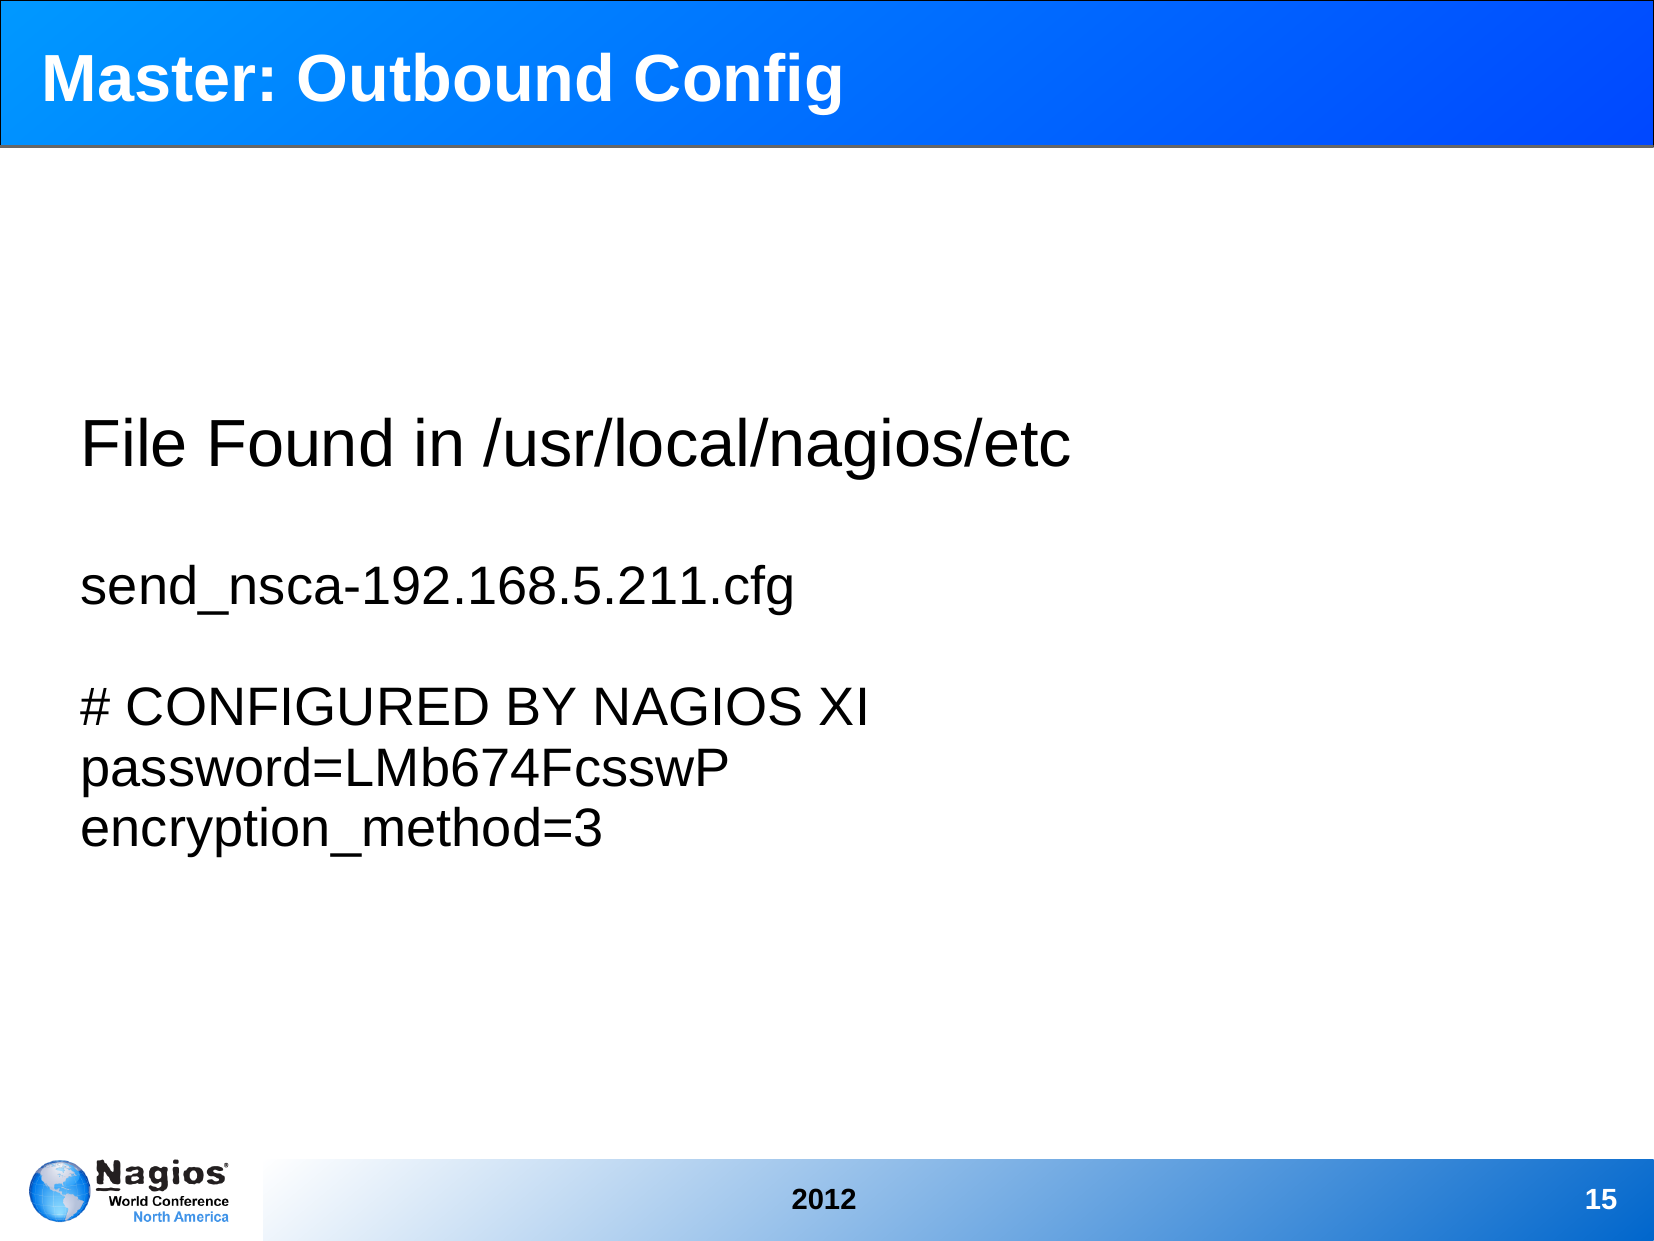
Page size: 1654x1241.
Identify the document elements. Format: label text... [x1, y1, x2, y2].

picture [29, 1159, 229, 1235]
title Master: Outbound Config [41, 36, 1248, 120]
subtitle File Found in /usr/local/nagios/etc send_nsca-192.168.5.211.cfg # CONFIGURED BY NAGIOS XI password=LMb674FcsswP encryption_method=3 [80, 253, 1569, 1072]
